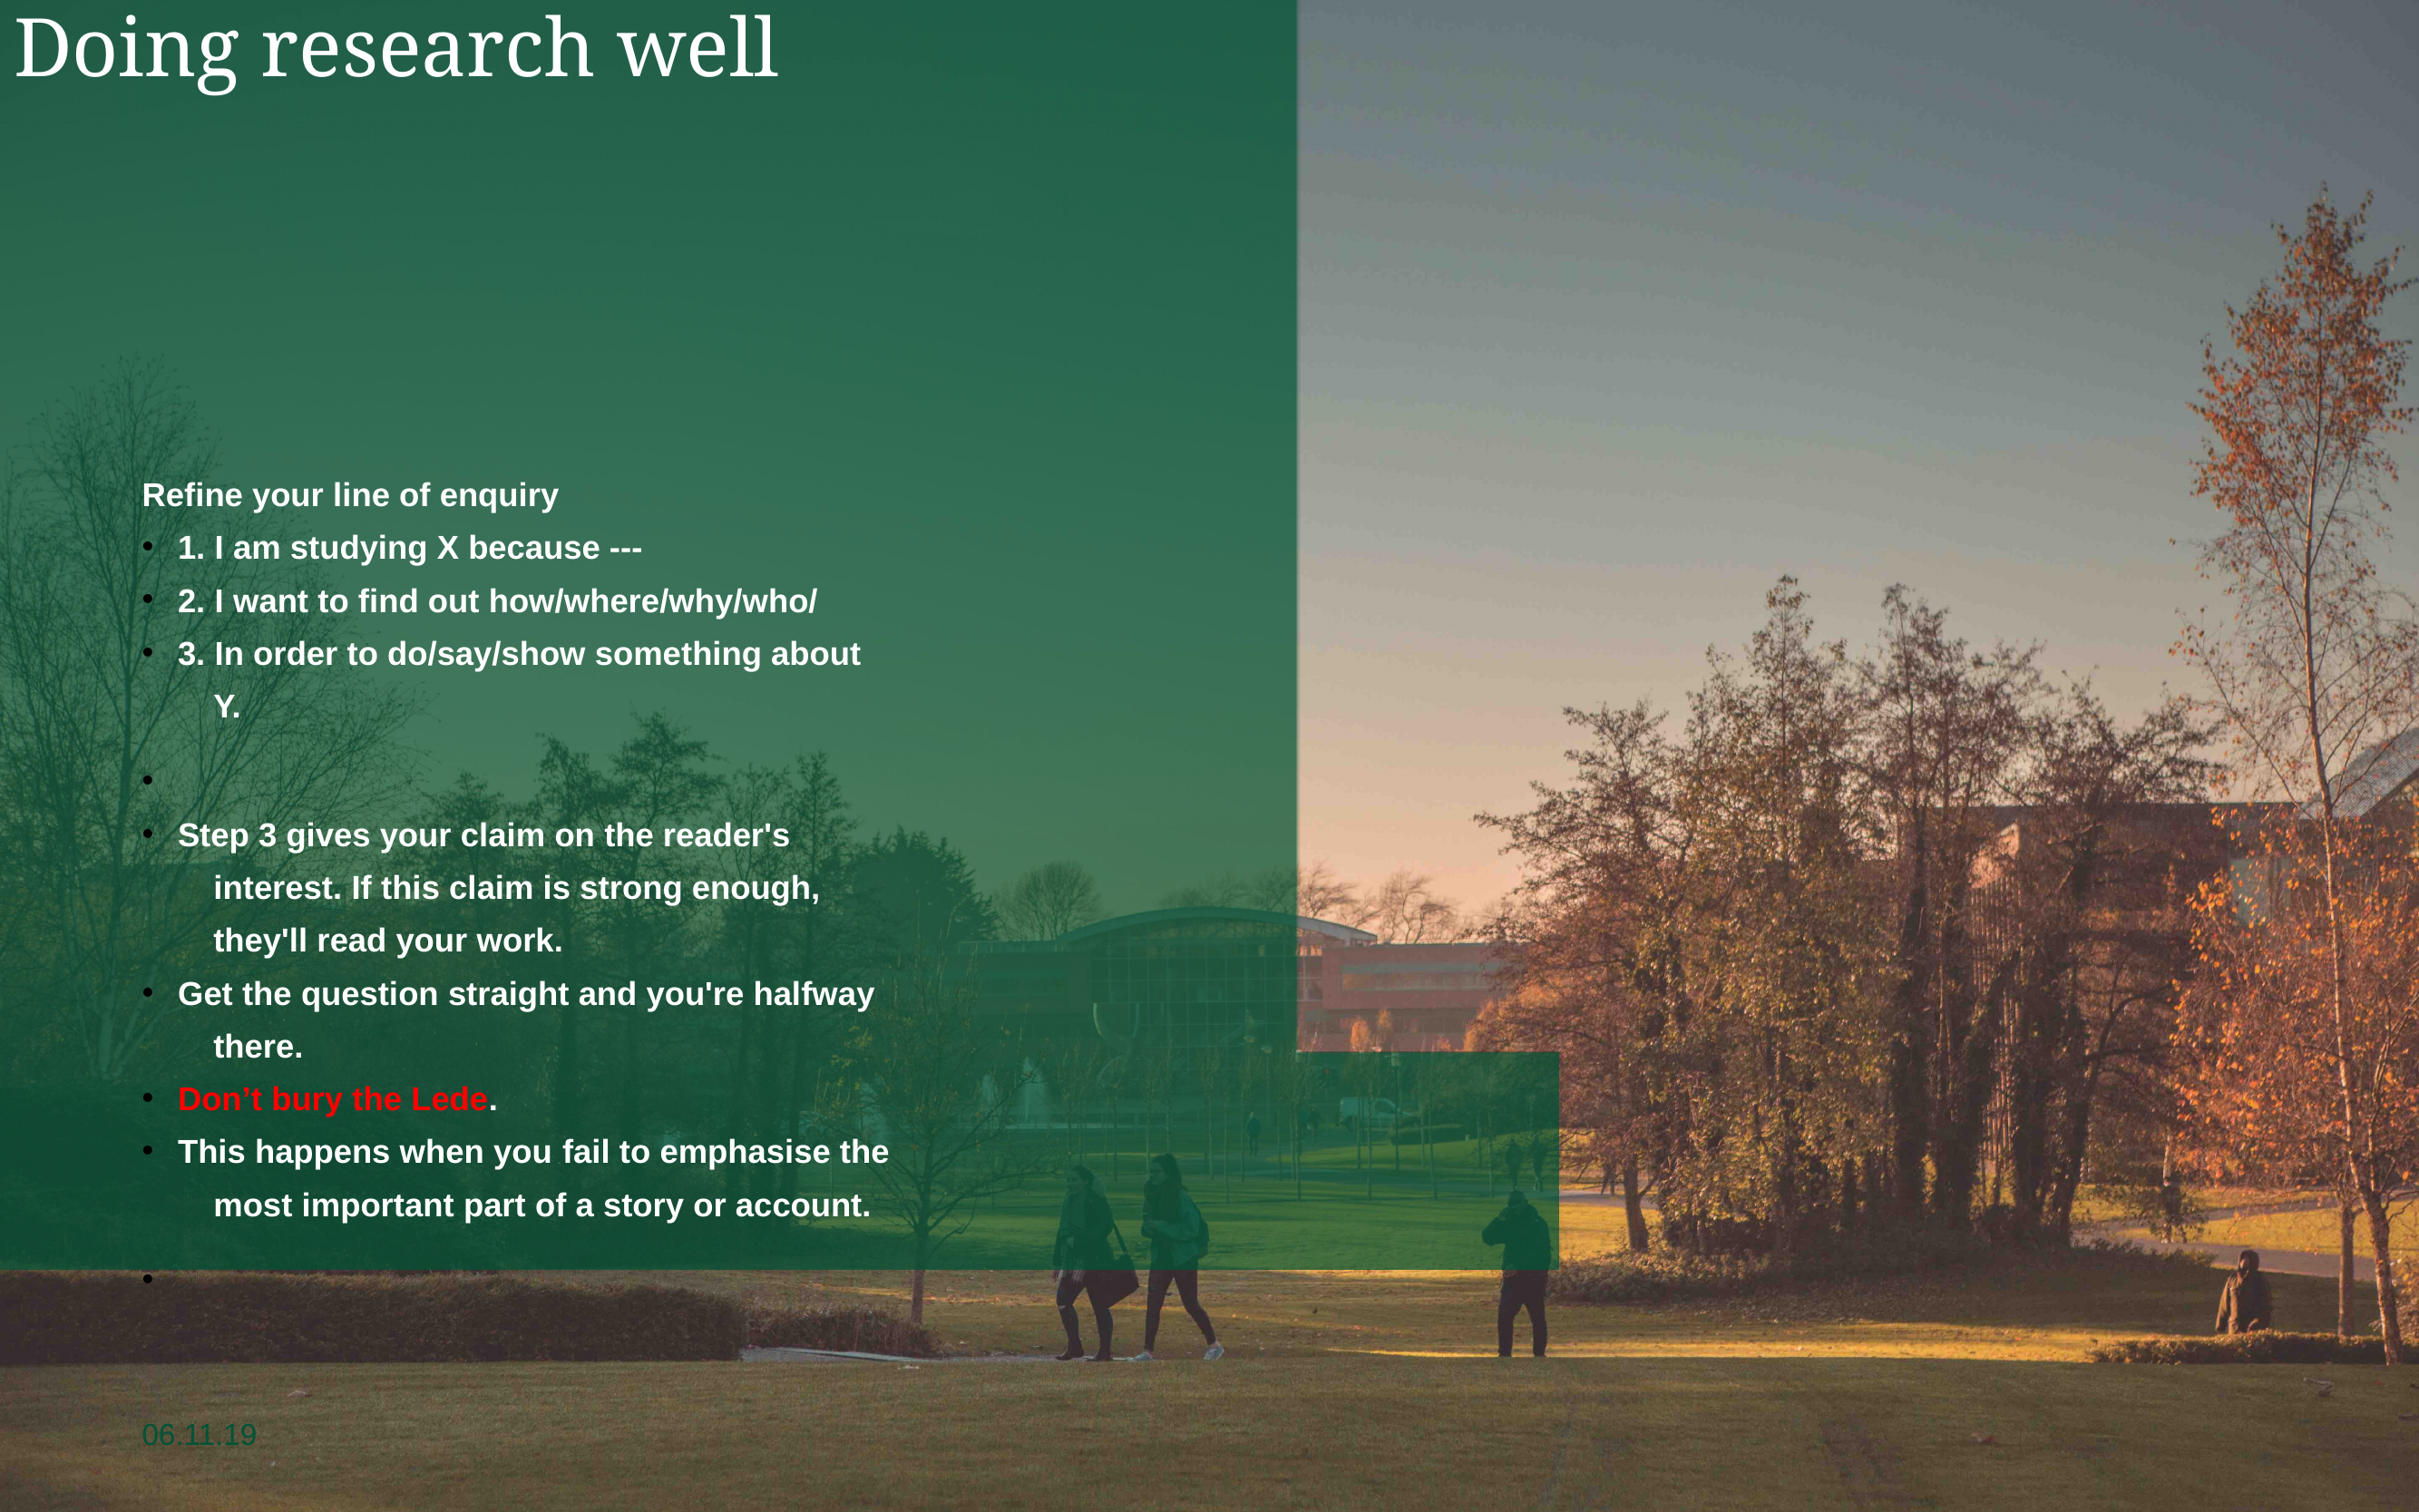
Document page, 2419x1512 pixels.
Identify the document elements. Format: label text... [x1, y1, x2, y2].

list Refine your line of enquiry 1. I am studying X because --- 2. I want to find out how/where/why/who/ 3. In order to do/say/show something about Y. Step 3 gives your claim on the reader's interest. If this claim is strong enough, they'll read your work. Get the question straight and you're halfway there. Don’t bury the Lede. This happens when you fail to emphasise the most important part of a story or account. [45, 323, 1305, 1220]
title Doing research well [179, 38, 960, 250]
text_box 06.11.19 [128, 1392, 673, 1474]
picture [0, 0, 2419, 1512]
